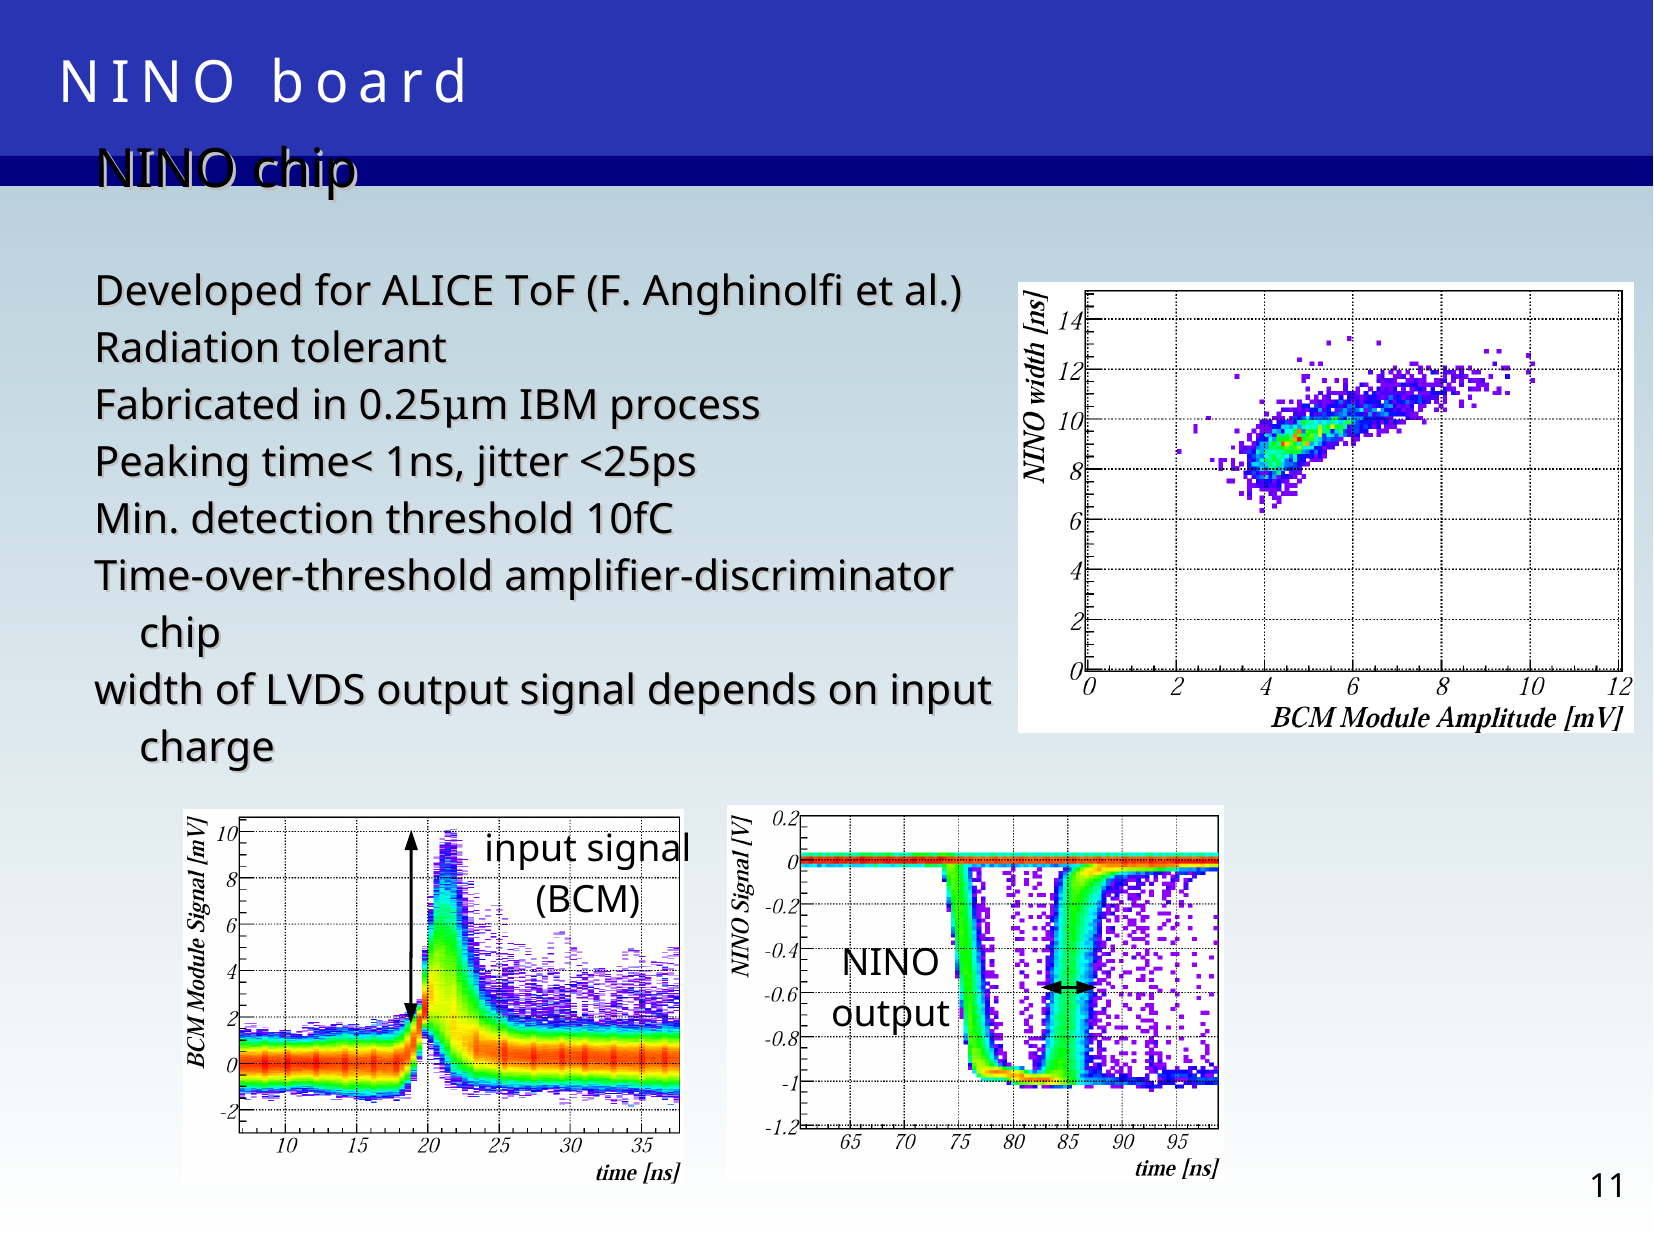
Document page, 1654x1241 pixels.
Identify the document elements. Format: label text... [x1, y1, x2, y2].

subtitle NINO chip Developed for ALICE ToF (F. Anghinolfi et al.) Radiation tolerant Fabricated in 0.25μm IBM process Peaking time< 1ns, jitter <25ps Min. detection threshold 10fC Time-over-threshold amplifier-discriminator chip width of LVDS output signal depends on input charge [56, 214, 995, 809]
text_box NINO output [816, 928, 955, 1034]
picture [183, 809, 684, 1185]
text_box input signal (BCM) [469, 814, 692, 920]
picture [727, 805, 1224, 1181]
picture [1018, 282, 1634, 733]
title NINO board [58, 5, 1613, 155]
